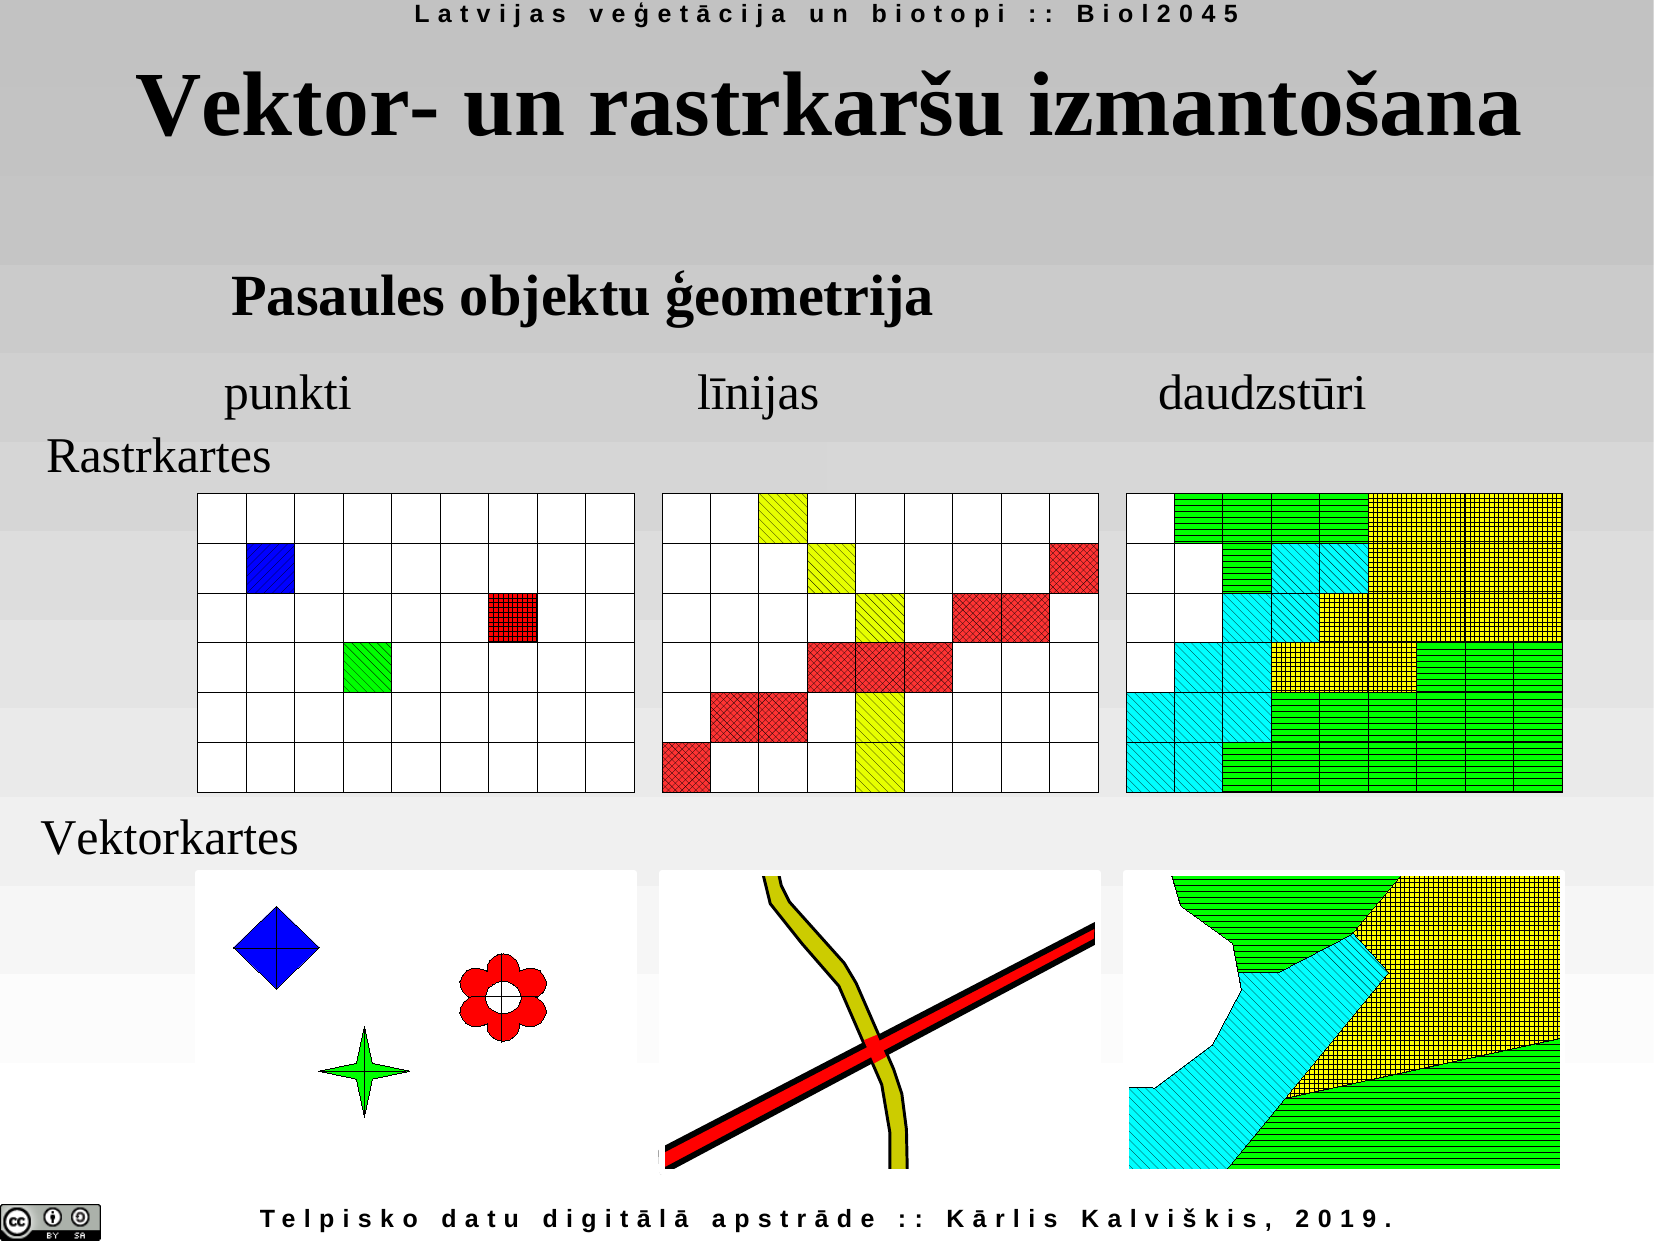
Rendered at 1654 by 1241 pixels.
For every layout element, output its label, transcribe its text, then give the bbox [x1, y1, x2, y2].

title Vektor- un rastrkaršu izmantošana [123, 53, 1536, 265]
text_box Rastrkartes [46, 427, 272, 483]
text_box [1129, 876, 1560, 1169]
text_box [197, 493, 635, 793]
text_box [197, 873, 635, 1173]
text_box Vektorkartes [40, 809, 300, 866]
text_box [662, 493, 1099, 793]
text_box Pasaules objektu ģeometrija [231, 263, 935, 328]
text_box punkti [223, 364, 494, 432]
text_box līnijas [697, 364, 956, 429]
text_box [665, 876, 1095, 1169]
text_box daudzstūri [1158, 364, 1465, 429]
text_box [1126, 493, 1563, 793]
picture [0, 0, 1654, 1241]
